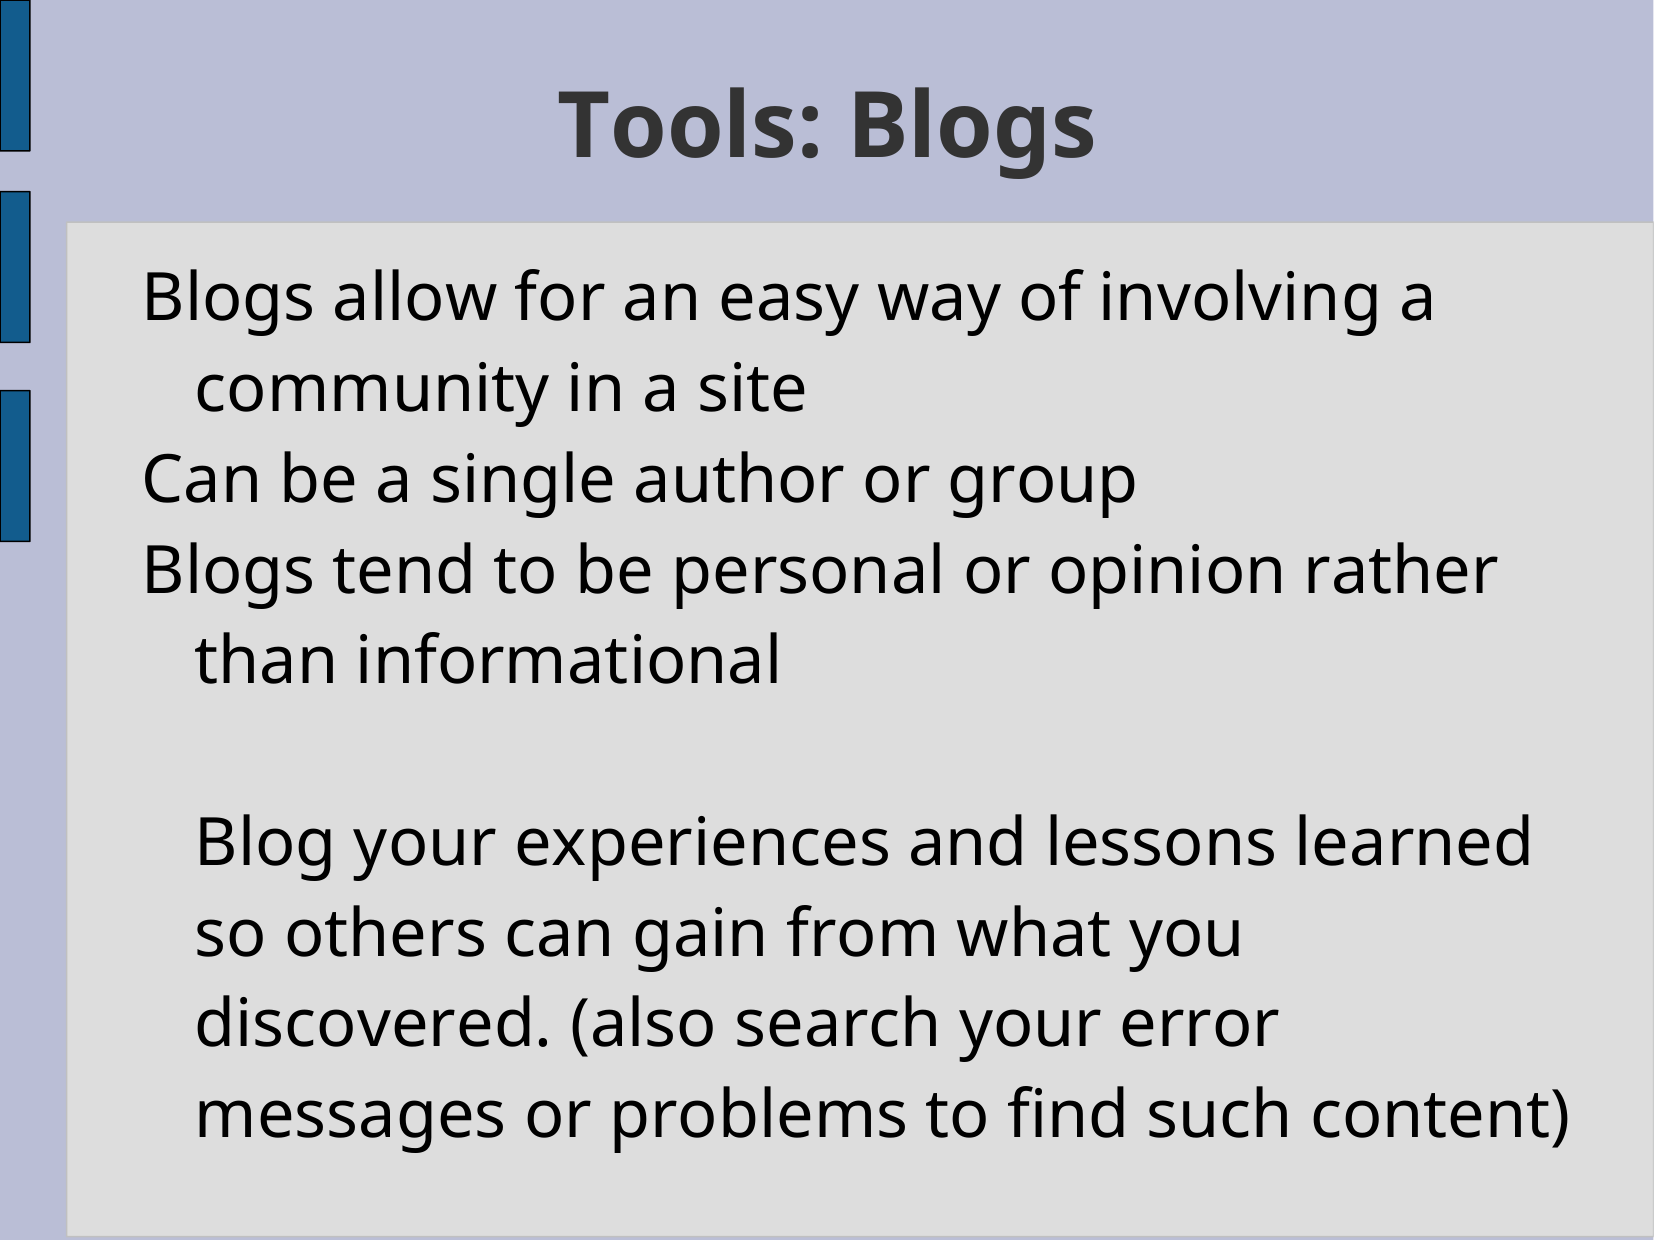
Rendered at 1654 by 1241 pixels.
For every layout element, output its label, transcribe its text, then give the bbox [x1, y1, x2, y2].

list Blogs allow for an easy way of involving a community in a site Can be a single author or group Blogs tend to be personal or opinion rather than informational Blog your experiences and lessons learned so others can gain from what you discovered. (also search your error messages or problems to find such content) [124, 249, 1590, 1182]
title Tools: Blogs [121, 19, 1534, 224]
